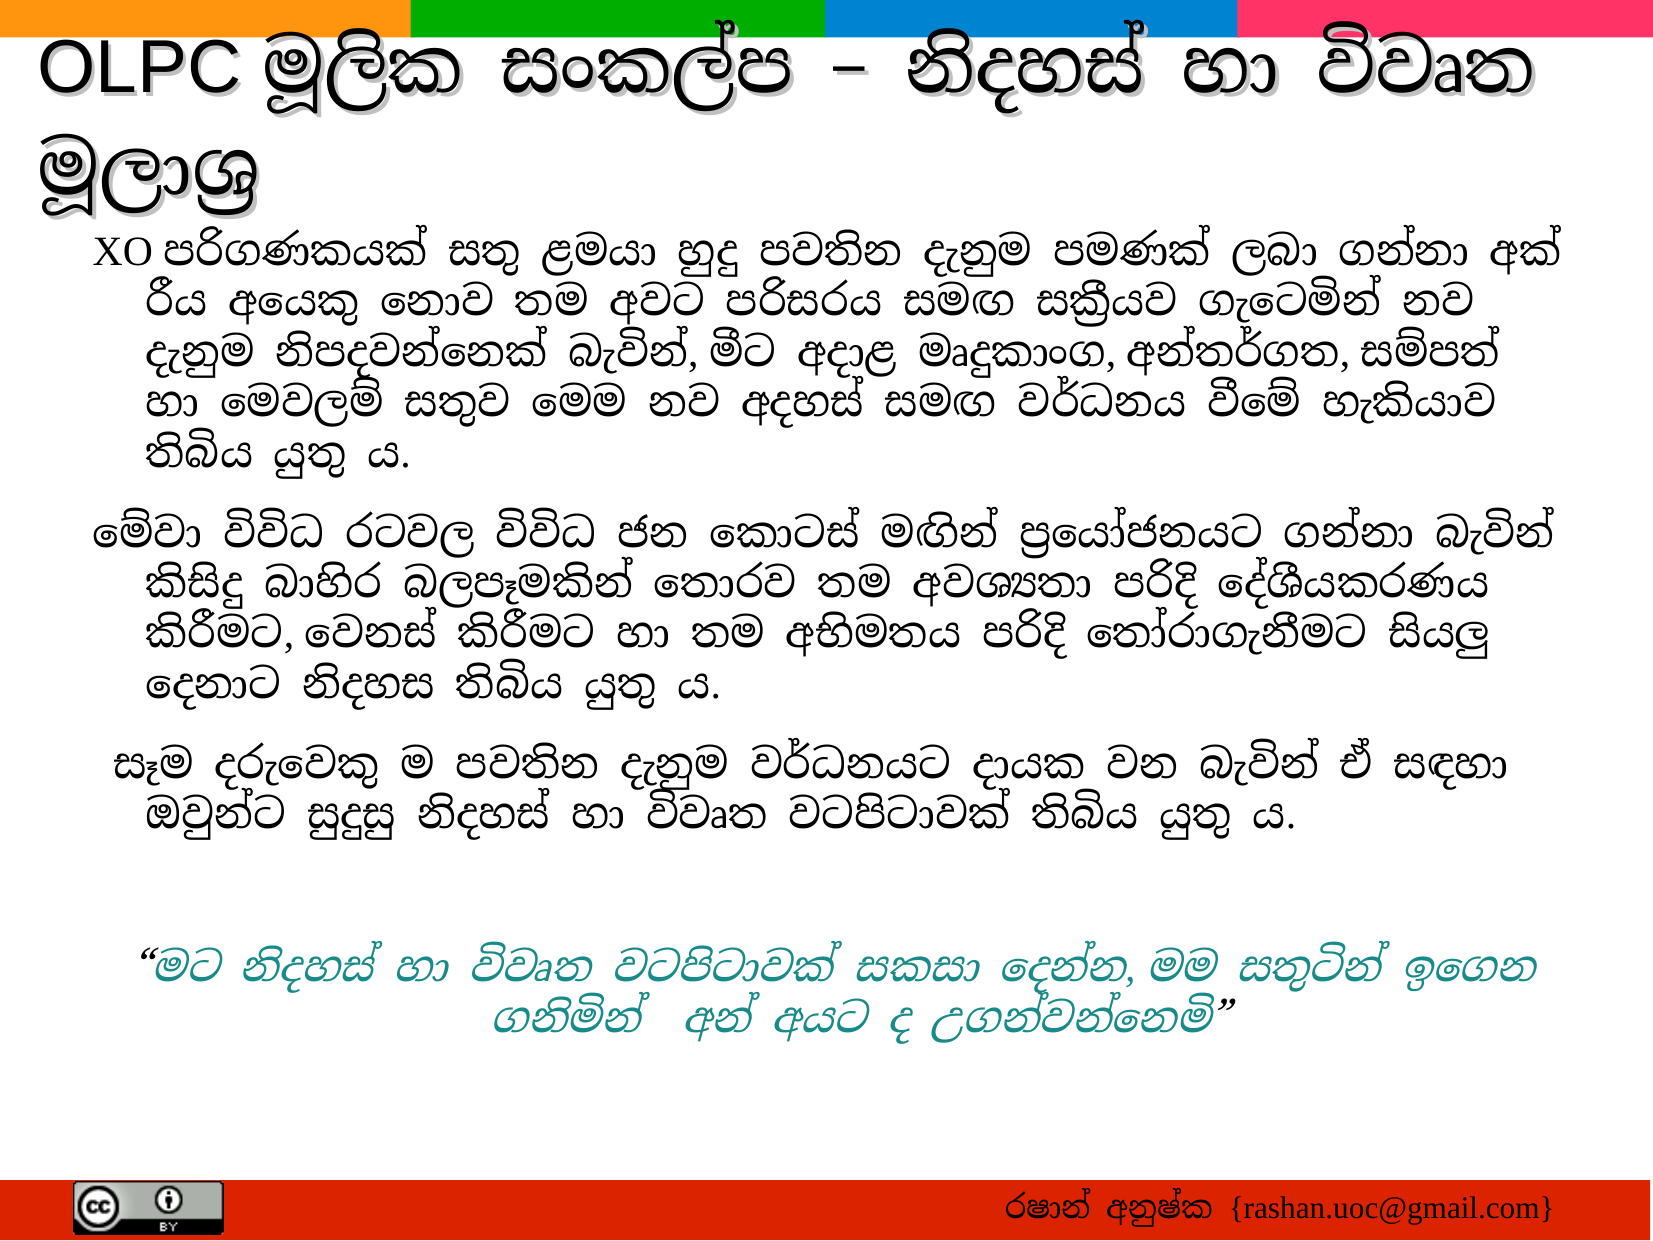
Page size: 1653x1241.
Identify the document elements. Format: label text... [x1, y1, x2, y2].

list XO පරිගණකයක් සතු ළමයා හුදු පවතින දැනුම පමණක් ලබා ගන්නා අක්‍රීය අයෙකු නොව තම අවට පරිසරය සමඟ සක්‍රීයව ගැටෙමින් නව දැනුම නිපදවන්නෙක් බැවින්, මීට අදාළ මෘදුකාංග, අන්තර්ගත, සම්පත් හා මෙවලම් සතුව මෙම නව අදහස් සමඟ වර්ධනය වීමේ හැකියාව තිබිය යුතු ය. මේවා විවිධ රටවල විවිධ ජන කොටස් මඟින් ප්‍රයෝජනයට ගන්නා බැවින් කිසිදු බාහිර බලපෑමකින් තොරව තම අවශ්‍යතා පරිදි දේශීයකරණය කිරීමට, වෙනස් කිරීමට හා තම අභිමතය පරිදි තෝරාගැනීමට සියලු දෙනාට නිදහස තිබිය යුතු ය. සෑම දරුවෙකු ම පවතින දැනුම වර්ධනයට දායක වන බැවින් ඒ සඳහා ඔවුන්ට සුදුසු නිදහස් හා විවෘත වටපිටාවක් තිබිය යුතු ය. “මට නිදහස් හා විවෘත වටපිටාවක් සකසා දෙන්න, මම සතුටින් ඉගෙන ගනිමින් අන් අයට ද උගන්වන්නෙමි” [75, 225, 1576, 1127]
title OLPC මූලික සංකල්ප – නිදහස් හා විවෘත මූලාශ්‍ර [37, 61, 1613, 171]
picture [73, 1181, 224, 1235]
